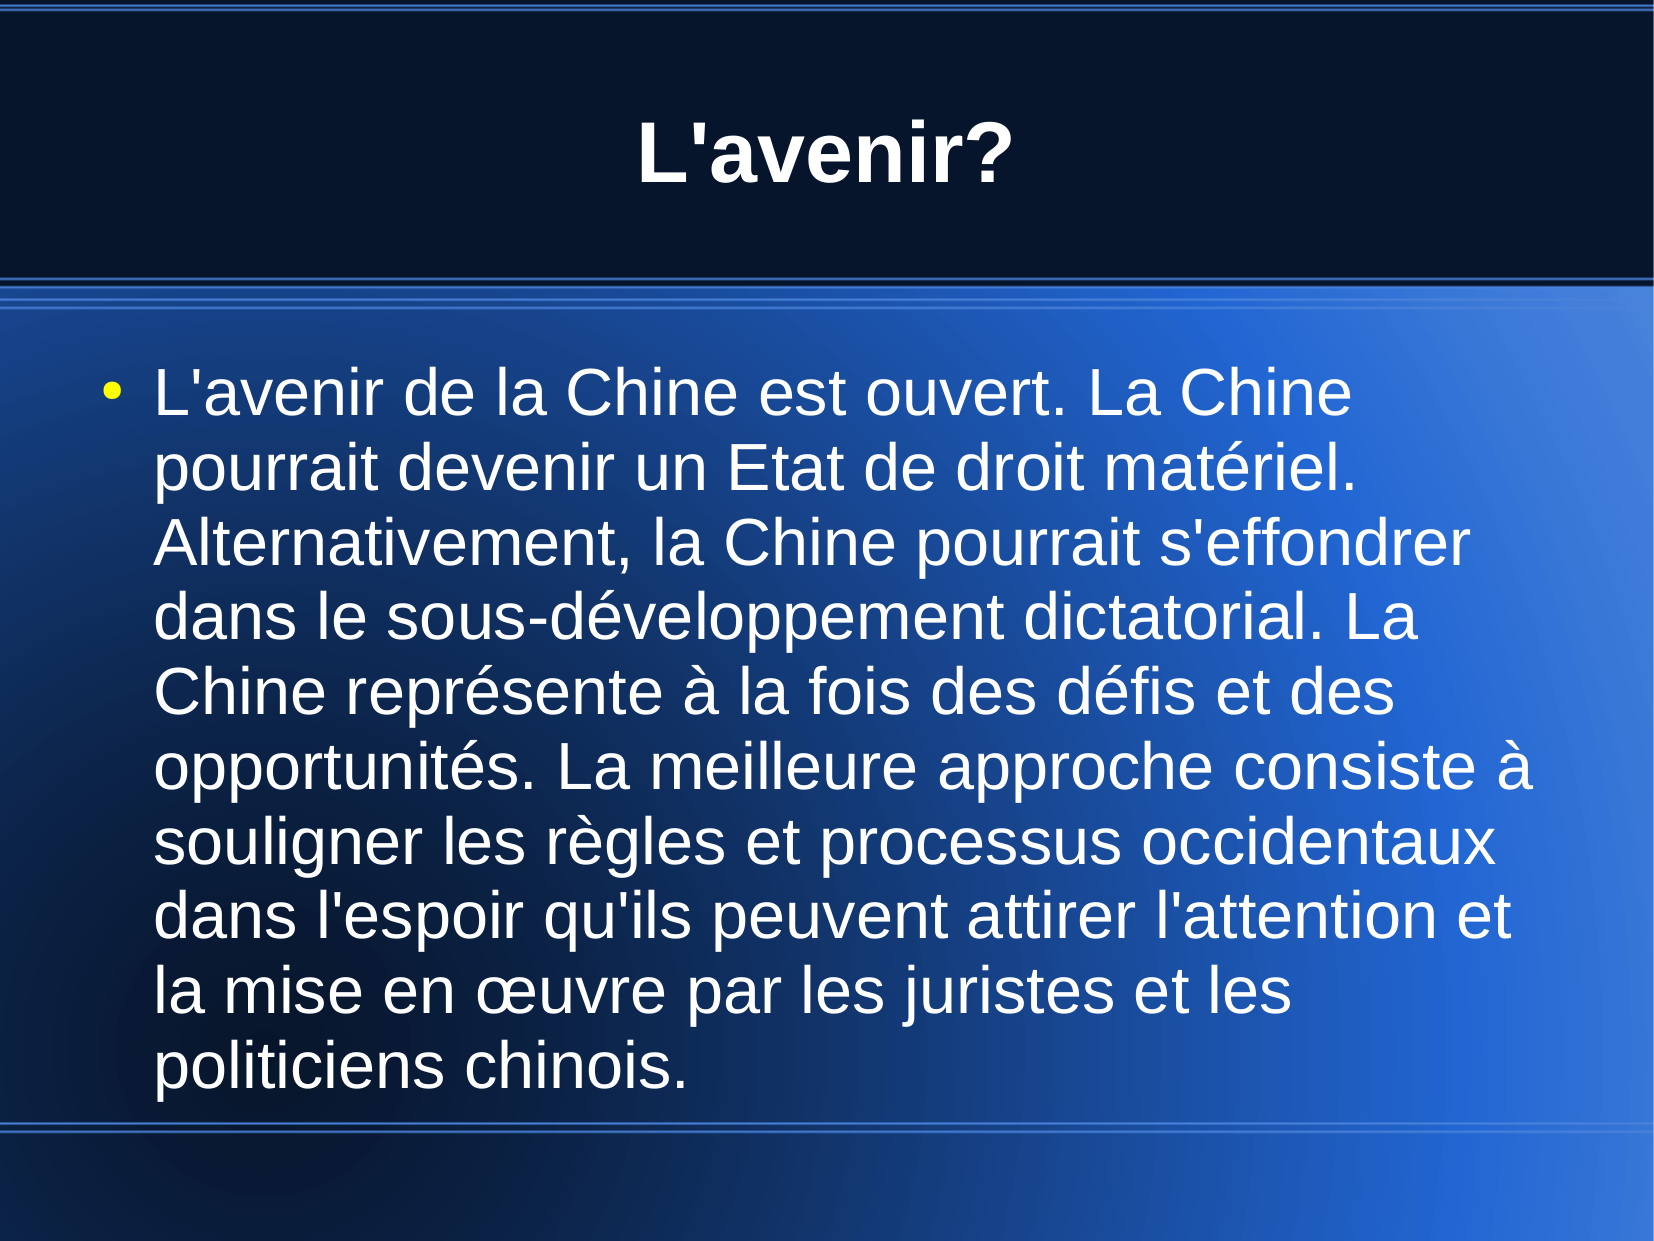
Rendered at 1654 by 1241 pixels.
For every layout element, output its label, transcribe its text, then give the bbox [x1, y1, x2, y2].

title L'avenir? [82, 49, 1571, 257]
picture [0, 0, 1654, 1241]
list L'avenir de la Chine est ouvert. La Chine pourrait devenir un Etat de droit matériel. Alternativement, la Chine pourrait s'effondrer dans le sous-développement dictatorial. La Chine représente à la fois des défis et des opportunités. La meilleure approche consiste à souligner les règles et processus occidentaux dans l'espoir qu'ils peuvent attirer l'attention et la mise en œuvre par les juristes et les politiciens chinois. [82, 355, 1571, 1103]
